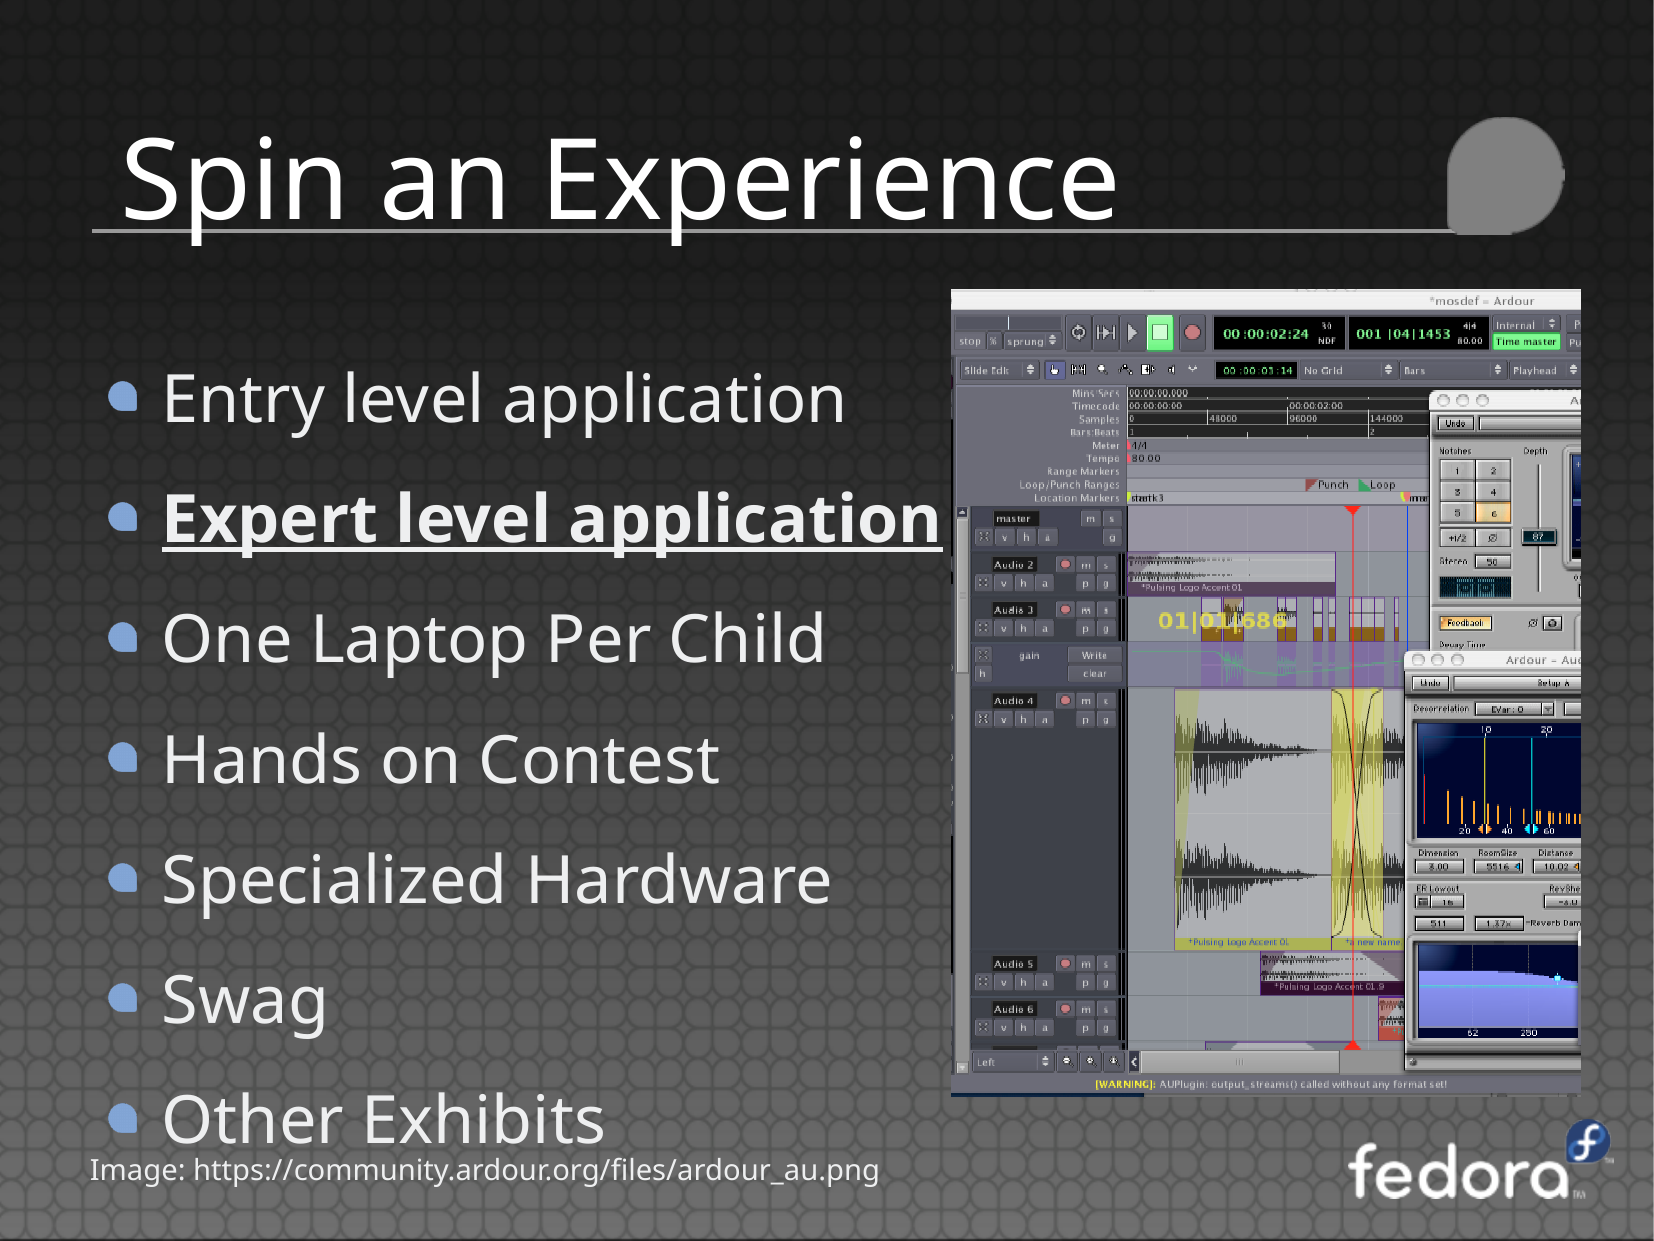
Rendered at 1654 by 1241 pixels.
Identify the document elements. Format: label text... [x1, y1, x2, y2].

picture [0, 0, 1654, 1241]
text_box Image: https://community.ardour.org/files/ardour_au.png [75, 1141, 1026, 1201]
list Entry level application Expert level application One Laptop Per Child Hands on Contest Specialized Hardware Swag Other Exhibits [90, 230, 1492, 1060]
title Spin an Experience [120, 100, 1451, 251]
